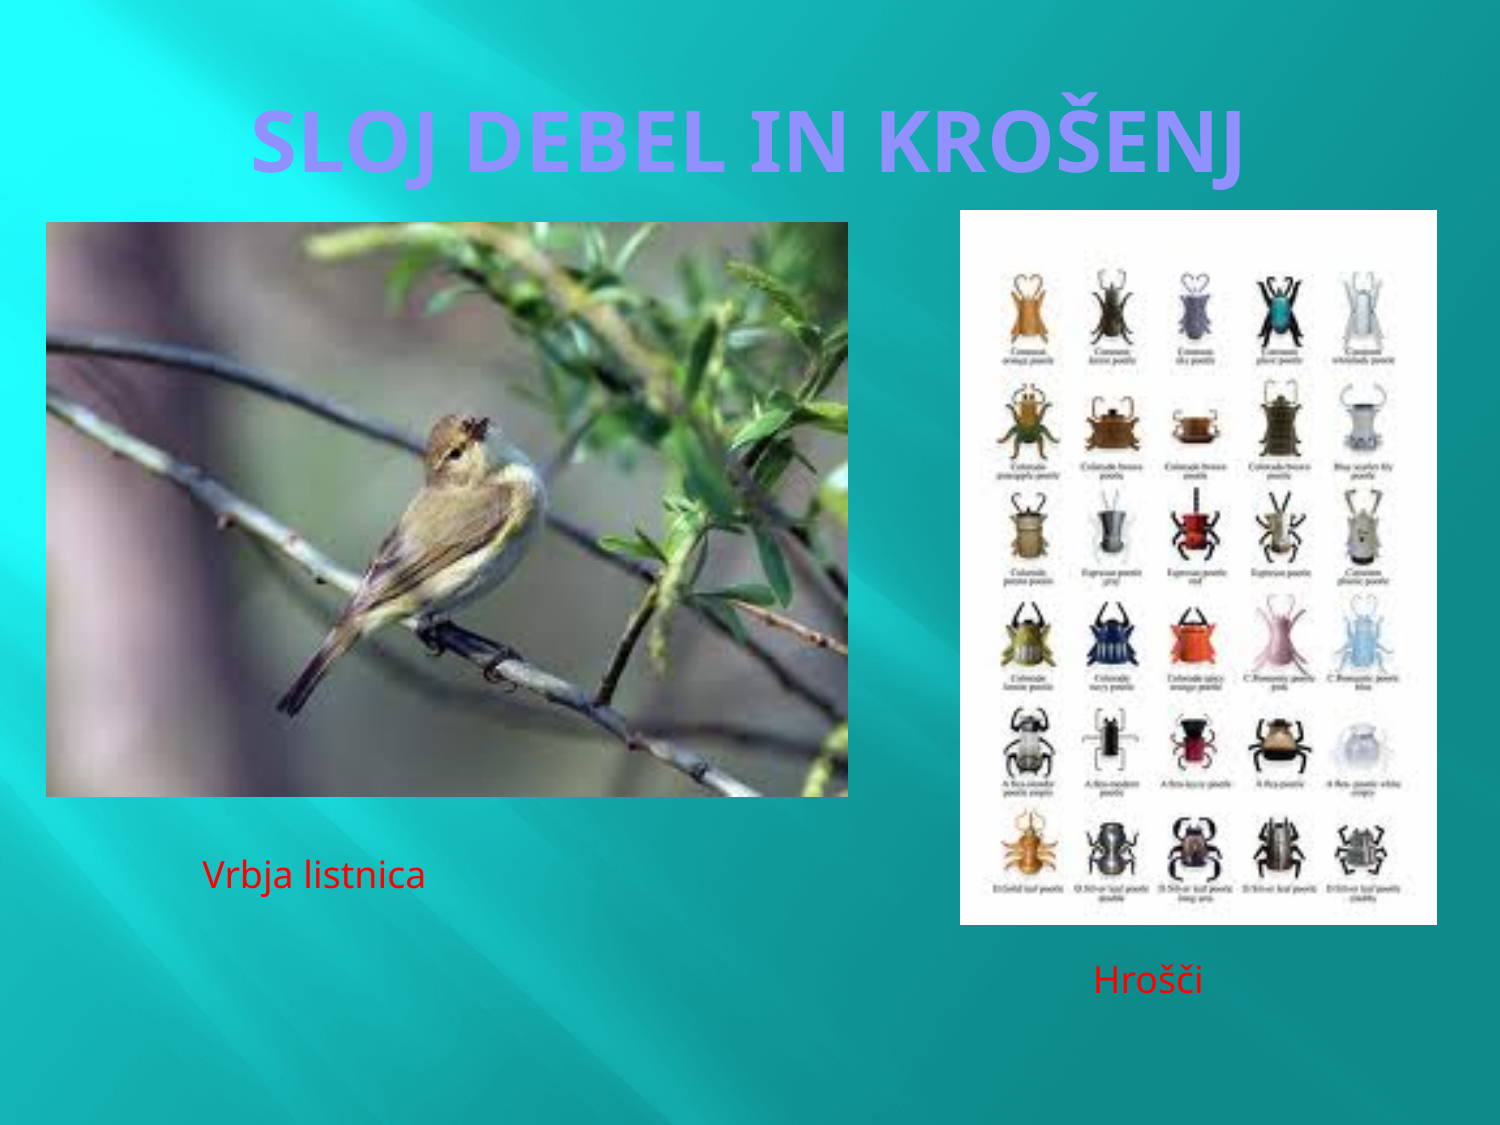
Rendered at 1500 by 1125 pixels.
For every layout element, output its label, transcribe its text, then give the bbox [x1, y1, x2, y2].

text_box Hrošči [1078, 949, 1407, 1009]
picture [0, 0, 1500, 1125]
text_box Vrbja listnica [187, 843, 832, 904]
title SLOJ DEBEL IN KROŠENJ [75, 45, 1425, 233]
